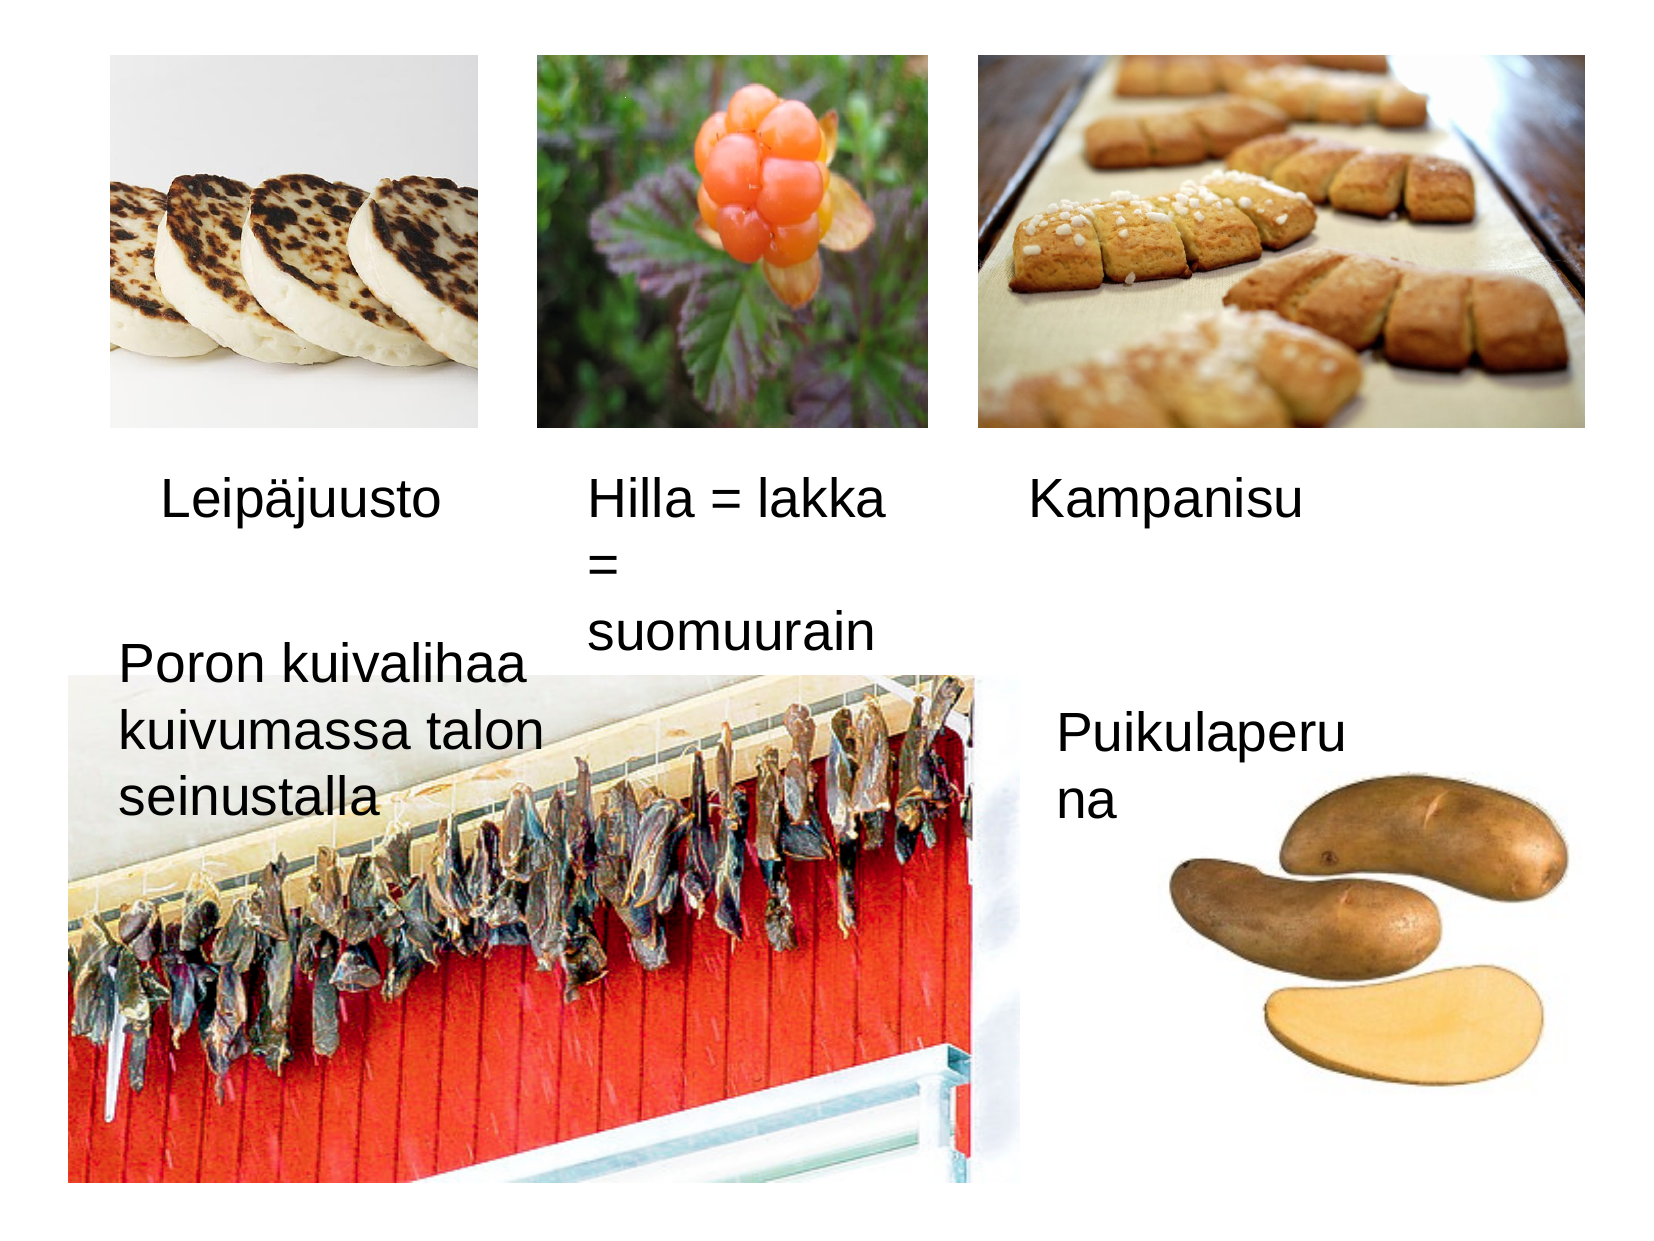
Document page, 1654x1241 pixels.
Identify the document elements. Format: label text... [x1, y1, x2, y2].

picture [978, 55, 1585, 428]
picture [68, 675, 1020, 1183]
text_box Kampanisu [978, 454, 1351, 603]
text_box Hilla = lakka = suomuurain [537, 454, 910, 669]
text_box Poron kuivalihaa kuivumassa talon seinustalla [68, 620, 648, 835]
picture [537, 55, 928, 428]
picture [110, 55, 478, 428]
text_box Leipäjuusto [110, 454, 483, 603]
text_box Puikulaperuna [1005, 688, 1378, 837]
picture [1157, 771, 1584, 1096]
